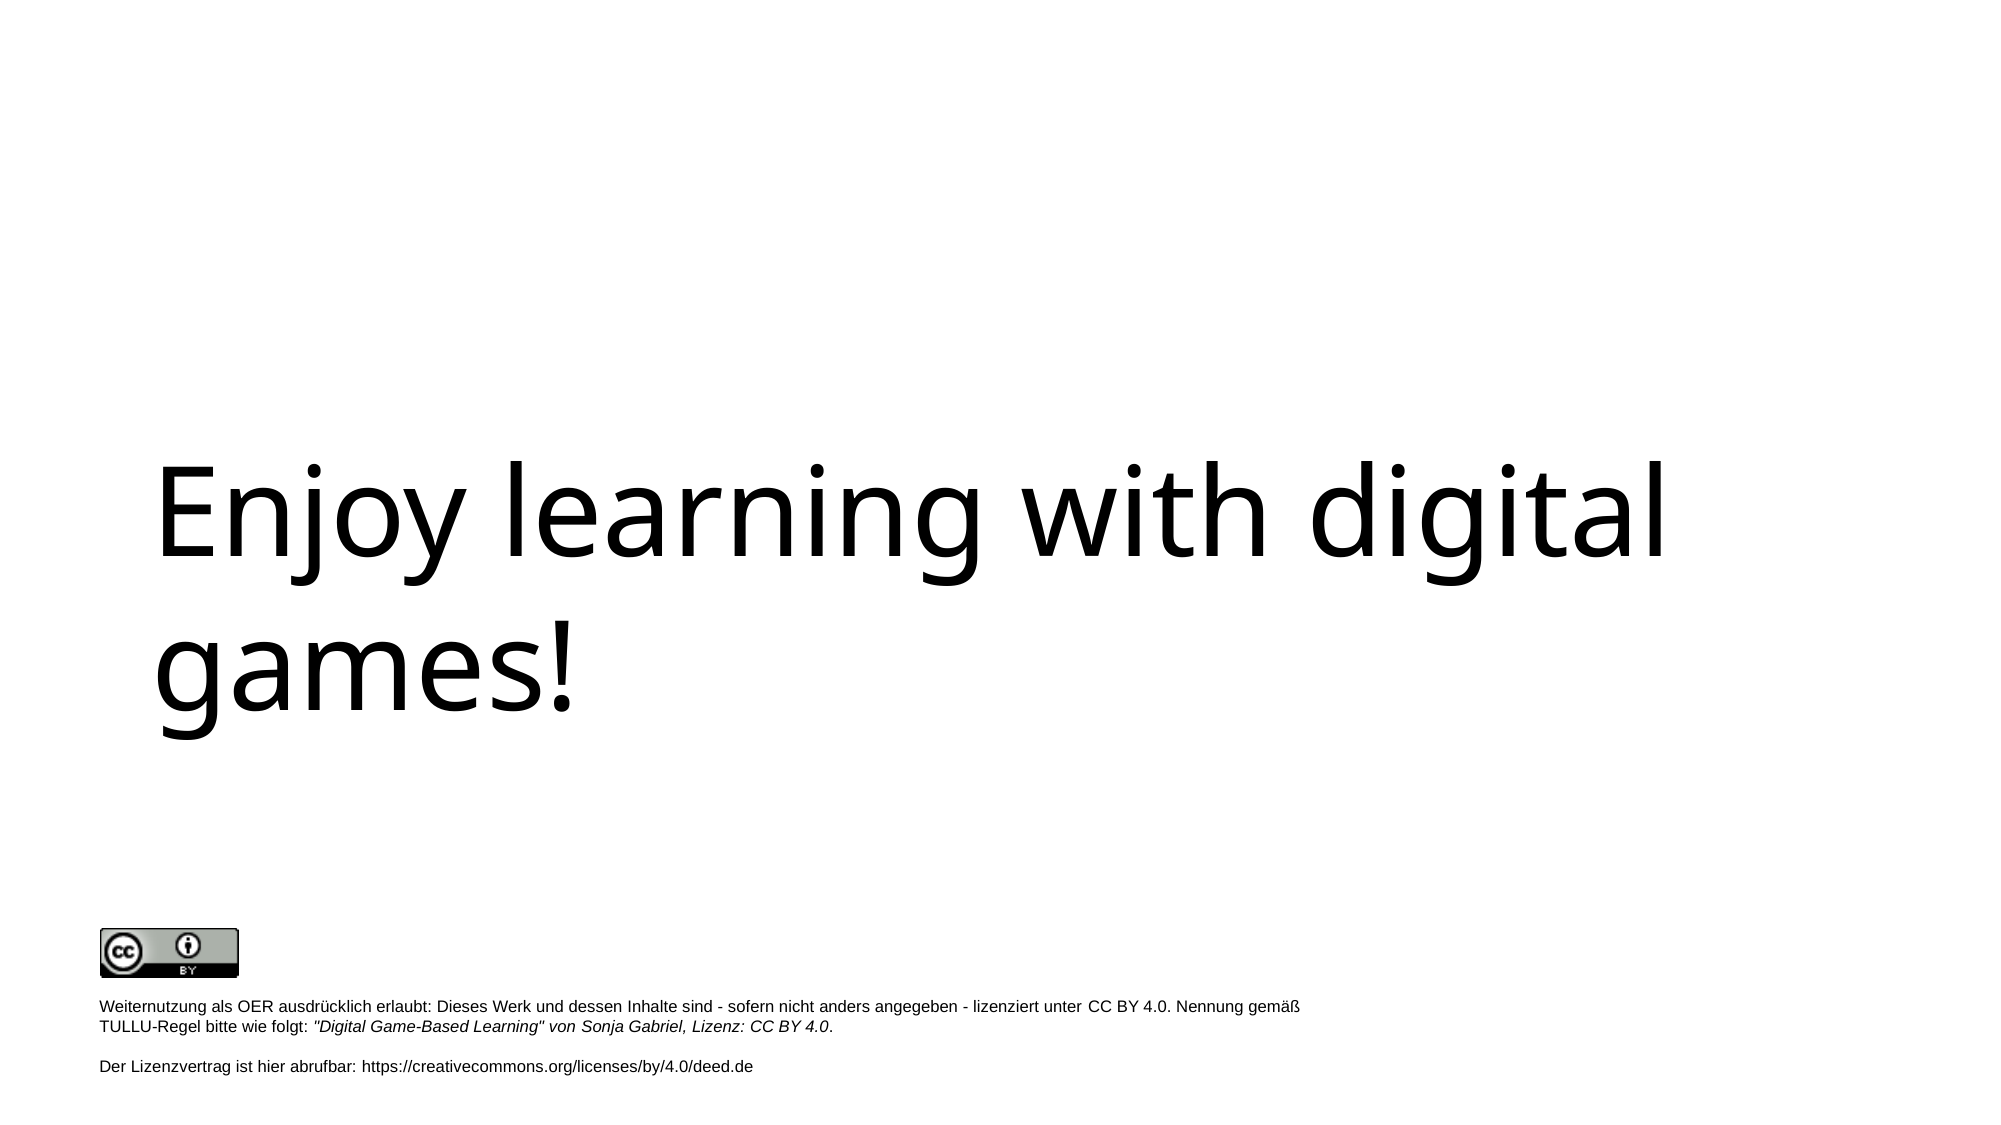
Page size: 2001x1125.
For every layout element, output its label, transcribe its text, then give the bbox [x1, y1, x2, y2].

picture [100, 928, 239, 978]
title Enjoy learning with digital games! [136, 280, 1862, 579]
text_box Weiternutzung als OER ausdrücklich erlaubt: Dieses Werk und dessen Inhalte sind - sofern nicht anders angegeben - lizenziert unter CC BY 4.0. Nennung gemäß TULLU-Regel bitte wie folgt: "Digital Game-Based Learning" von Sonja Gabriel, Lizenz: CC BY 4.0. Der Lizenzvertrag ist hier abrufbar: https://creativecommons.org/licenses/by/4.0/deed.de [84, 868, 1324, 1086]
